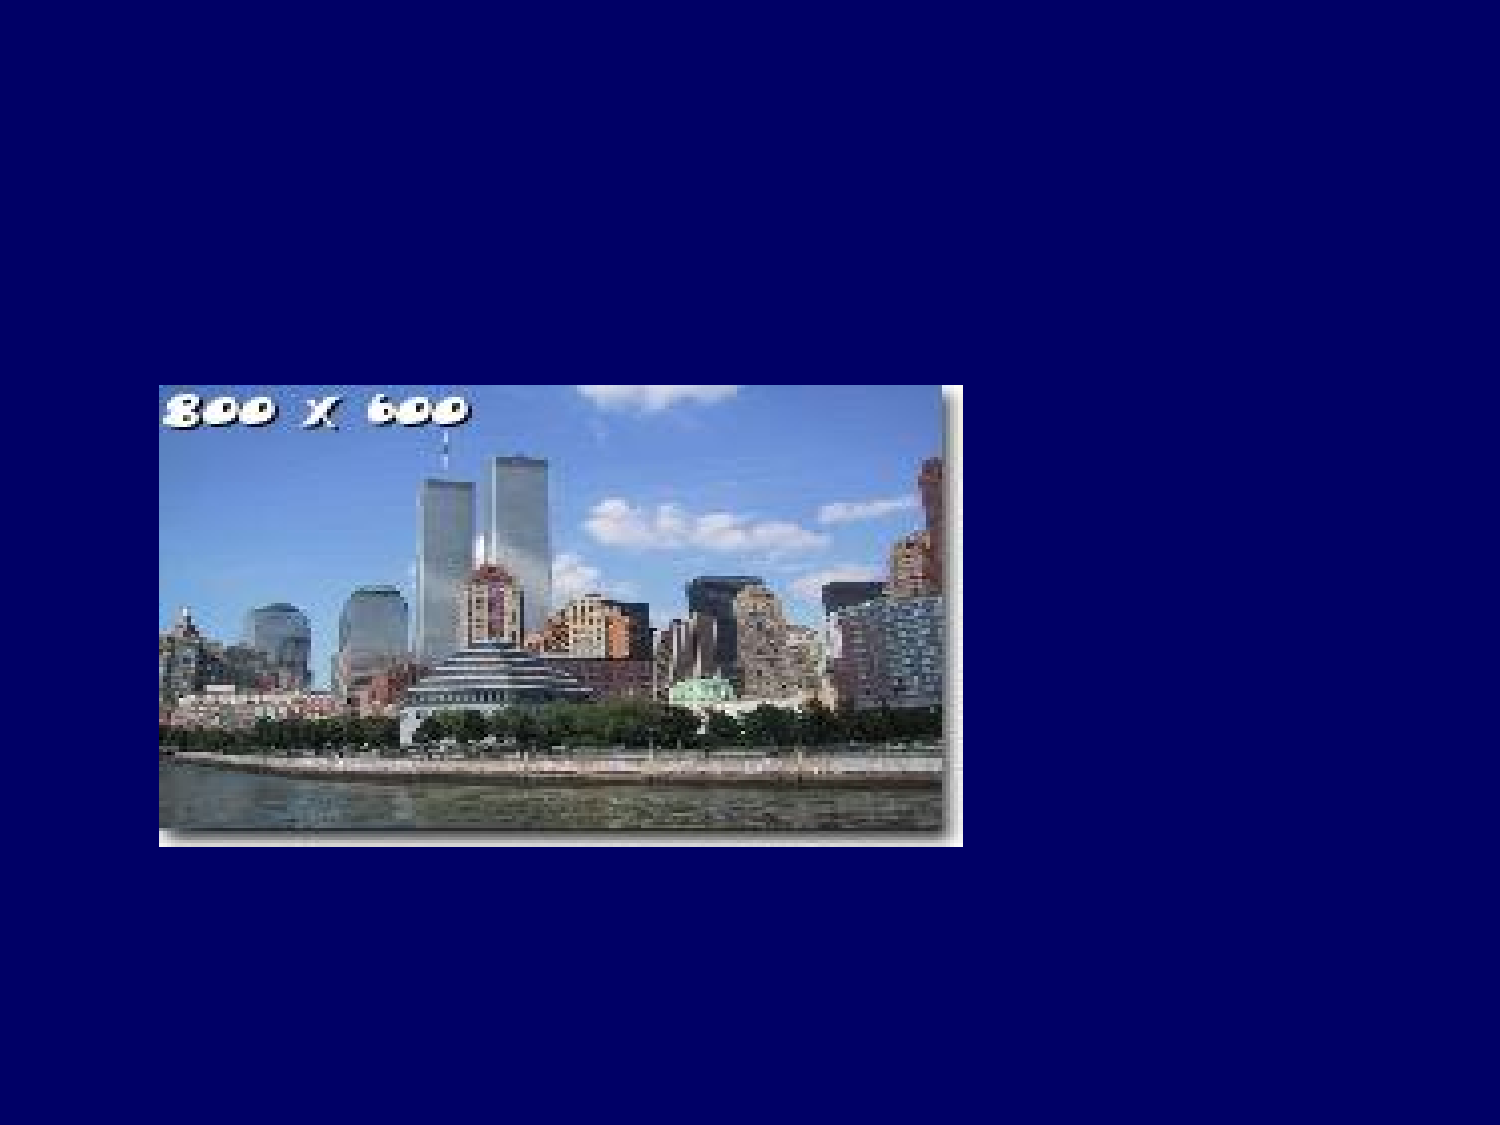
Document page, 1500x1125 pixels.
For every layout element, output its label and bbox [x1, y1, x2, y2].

picture [159, 385, 963, 847]
